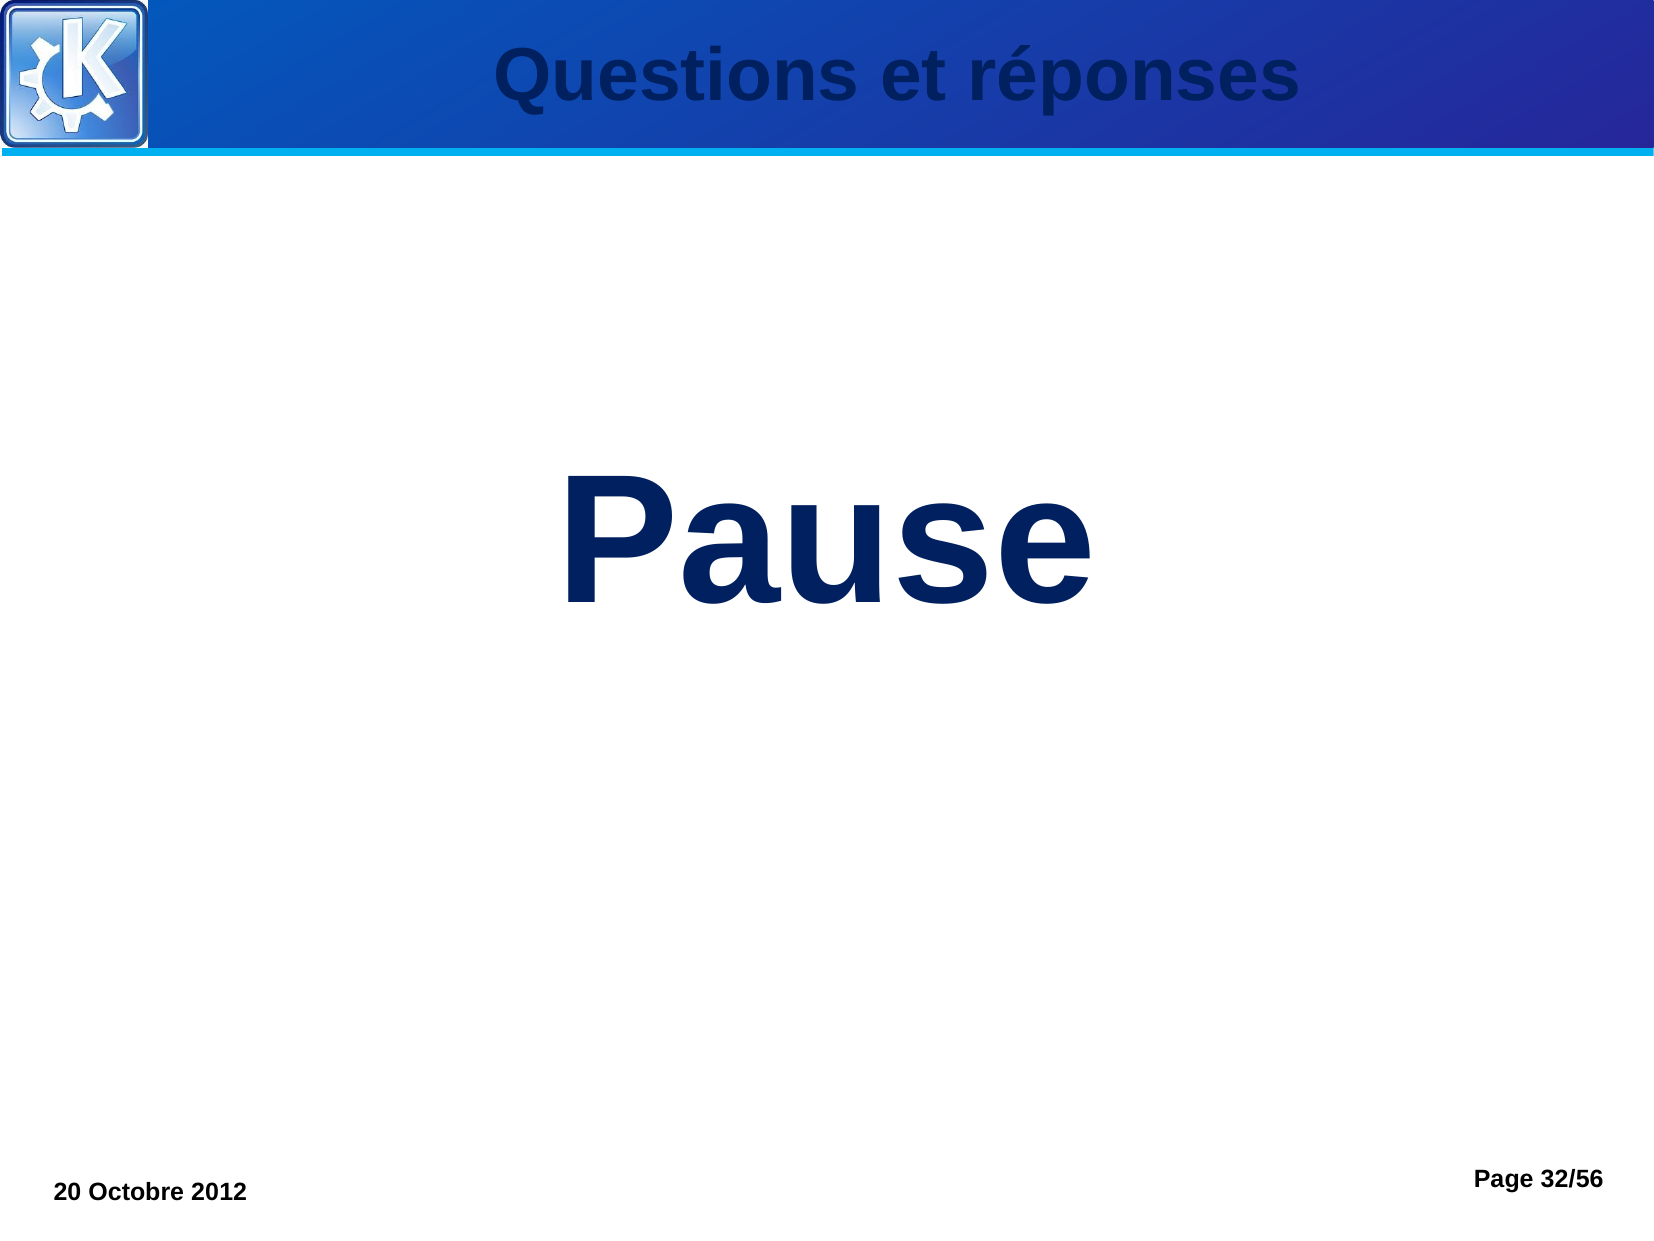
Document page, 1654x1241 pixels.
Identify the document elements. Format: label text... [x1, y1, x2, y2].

text_box Questions et réponses [141, 0, 1654, 148]
picture [0, 0, 141, 148]
text_box Pause [0, 430, 1654, 651]
